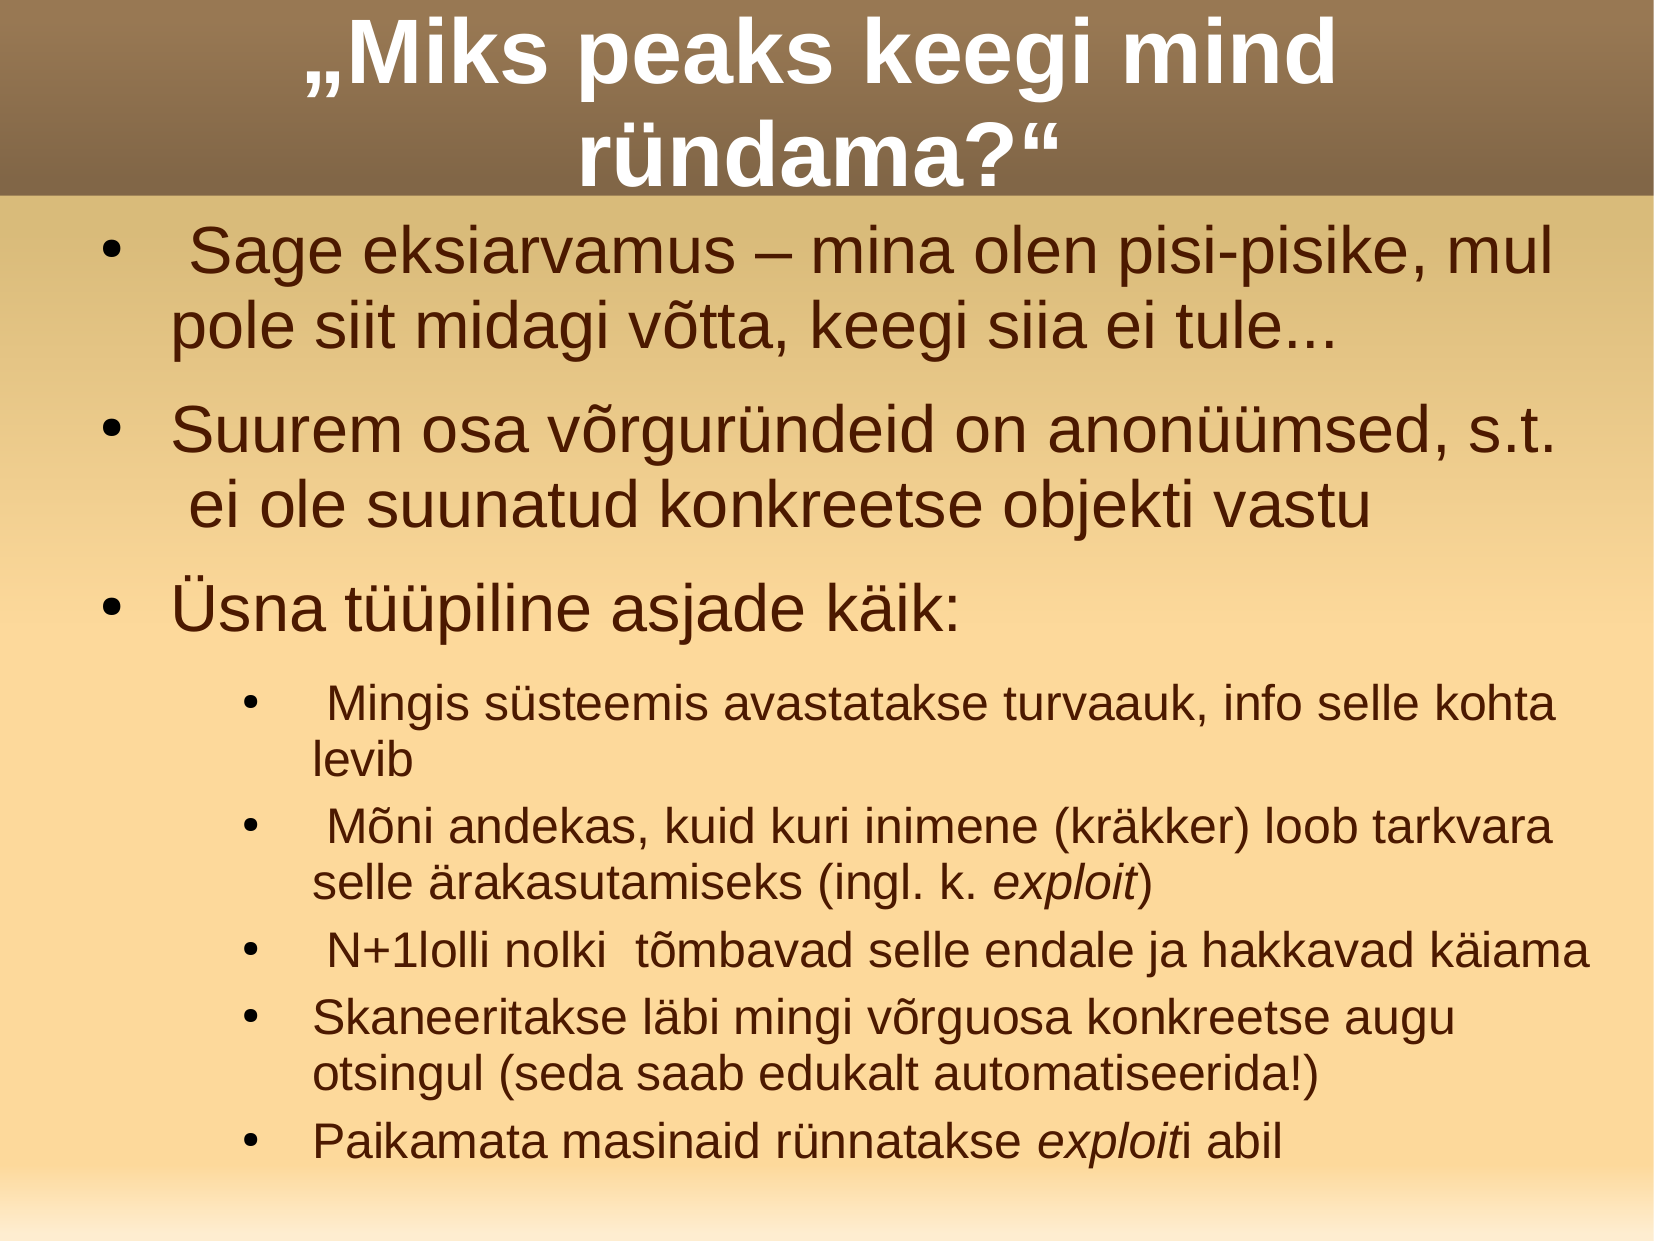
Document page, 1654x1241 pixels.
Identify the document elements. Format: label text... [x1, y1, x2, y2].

list Sage eksiarvamus – mina olen pisi-pisike, mul pole siit midagi võtta, keegi siia ei tule... Suurem osa võrguründeid on anonüümsed, s.t. ei ole suunatud konkreetse objekti vastu Üsna tüüpiline asjade käik: Mingis süsteemis avastatakse turvaauk, info selle kohta levib Mõni andekas, kuid kuri inimene (kräkker) loob tarkvara selle ärakasutamiseks (ingl. k. exploit) N+1lolli nolki tõmbavad selle endale ja hakkavad käiama Skaneeritakse läbi mingi võrguosa konkreetse augu otsingul (seda saab edukalt automatiseerida!) Paikamata masinaid rünnatakse exploiti abil [88, 213, 1595, 1169]
title „Miks peaks keegi mind ründama?“ [76, 0, 1565, 208]
picture [0, 0, 1654, 1241]
